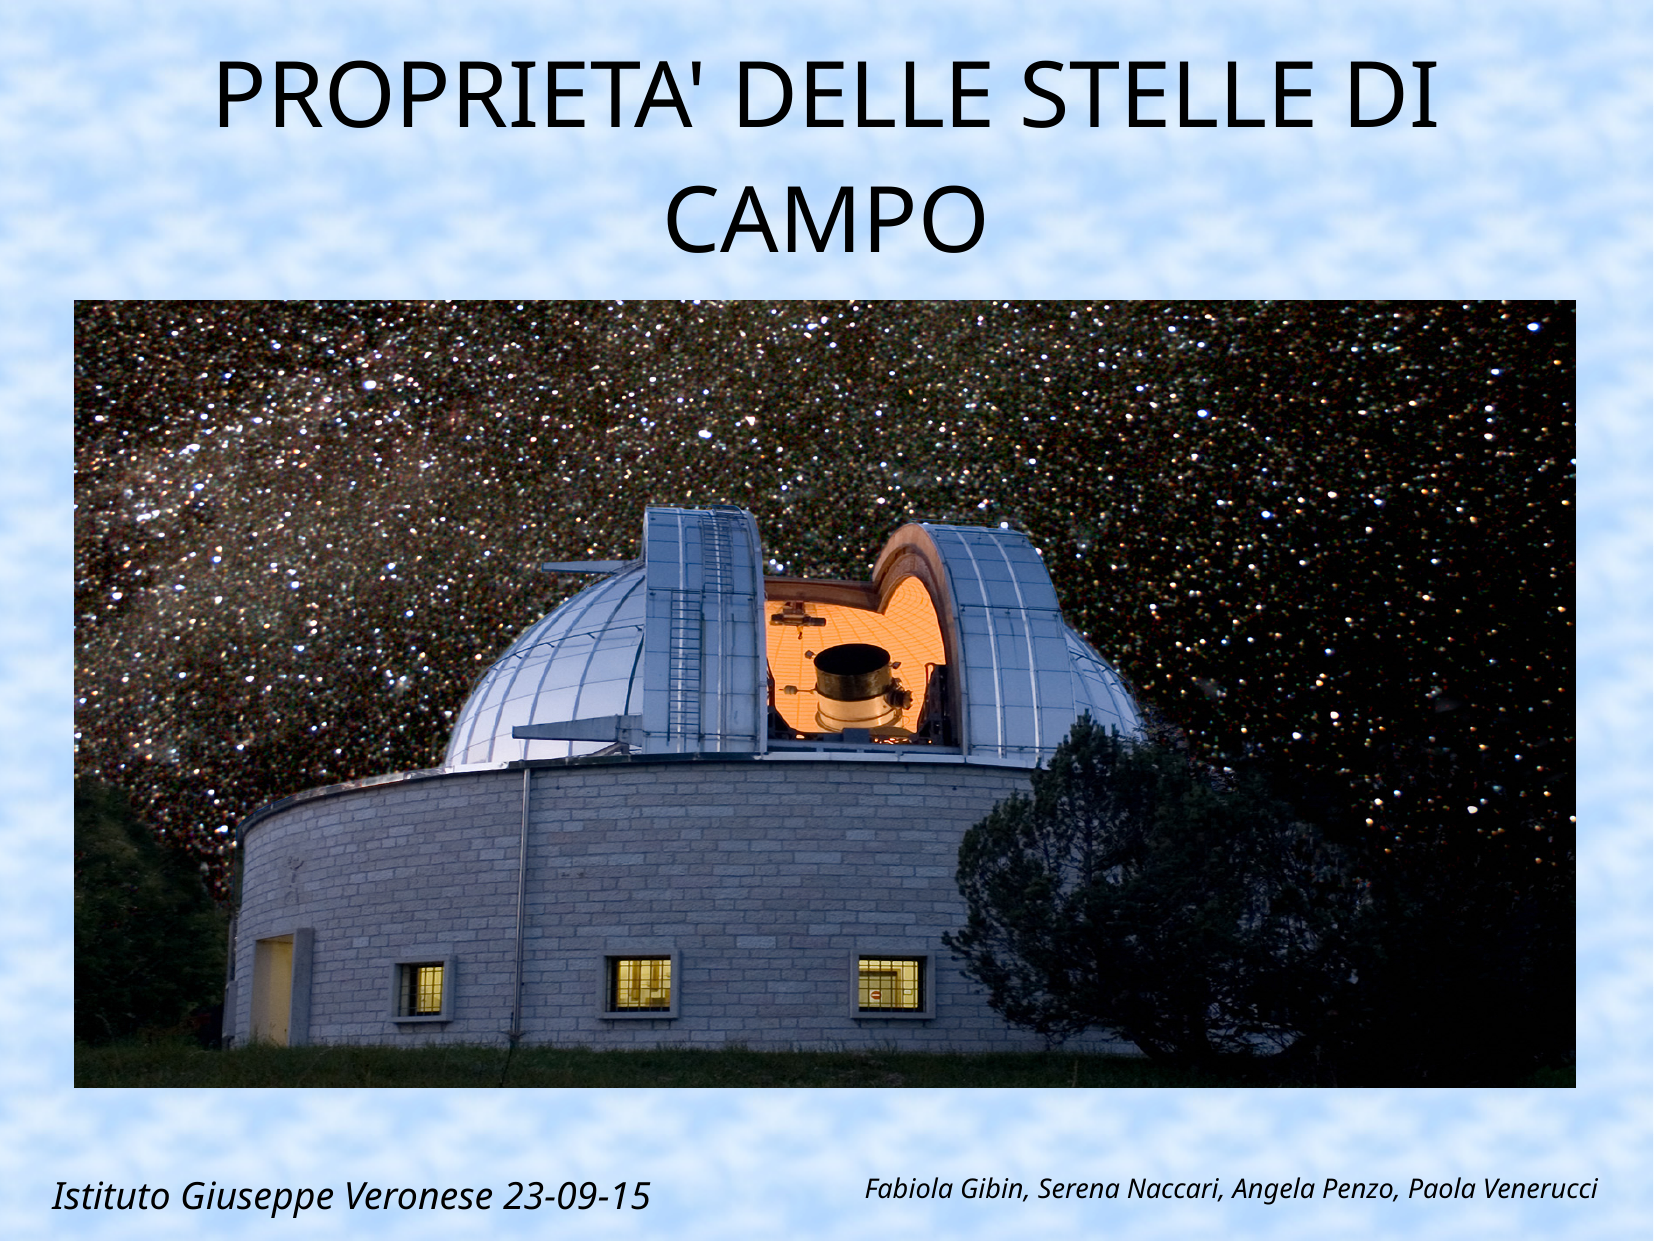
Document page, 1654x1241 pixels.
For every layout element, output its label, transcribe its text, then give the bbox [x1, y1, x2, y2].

picture [0, 0, 1654, 1241]
text_box Fabiola Gibin, Serena Naccari, Angela Penzo, Paola Venerucci [751, 1162, 1613, 1214]
text_box Istituto Giuseppe Veronese 23-09-15 [37, 1162, 751, 1228]
title PROPRIETA' DELLE STELLE DI CAMPO [82, 36, 1571, 274]
